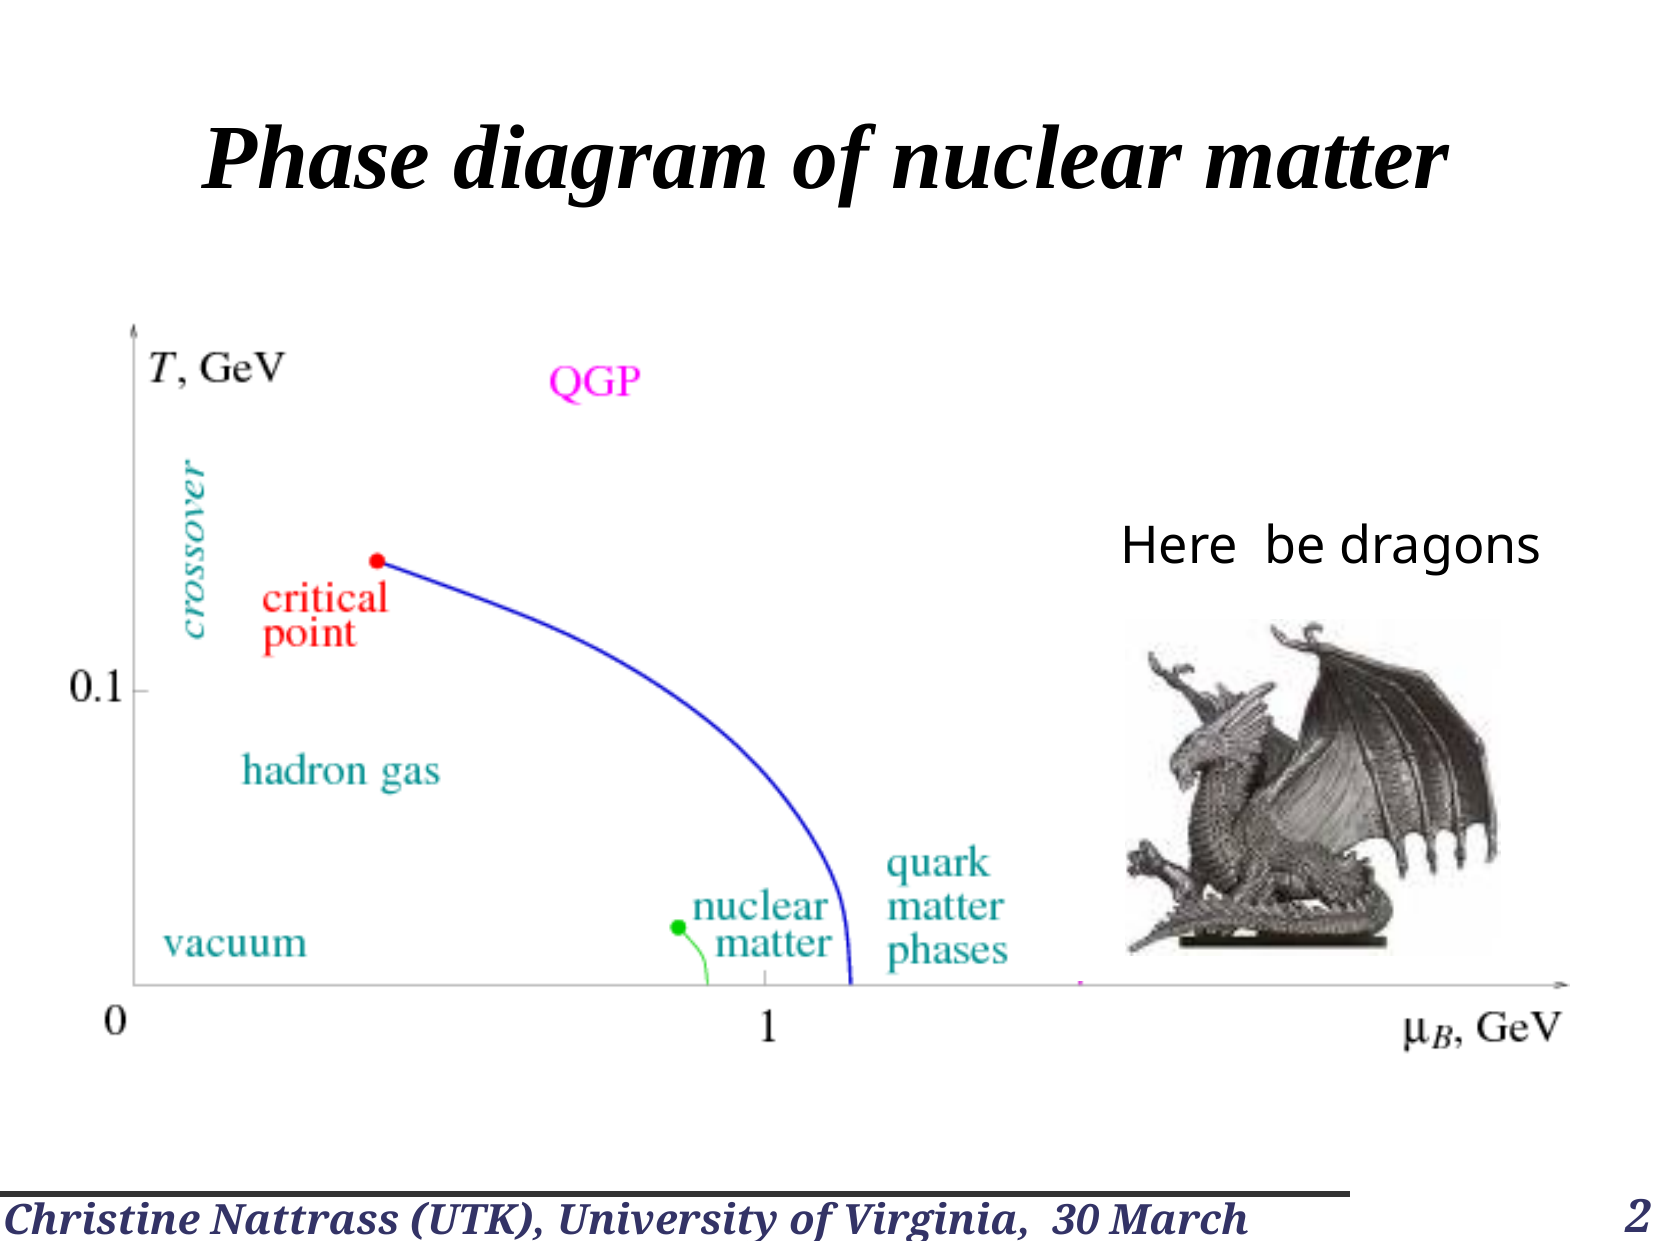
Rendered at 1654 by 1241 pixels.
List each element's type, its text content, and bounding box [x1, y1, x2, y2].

picture [69, 323, 1570, 1056]
text_box [1050, 643, 1576, 981]
title Phase diagram of nuclear matter [82, 49, 1571, 257]
text_box Here be dragons [1050, 501, 1613, 601]
